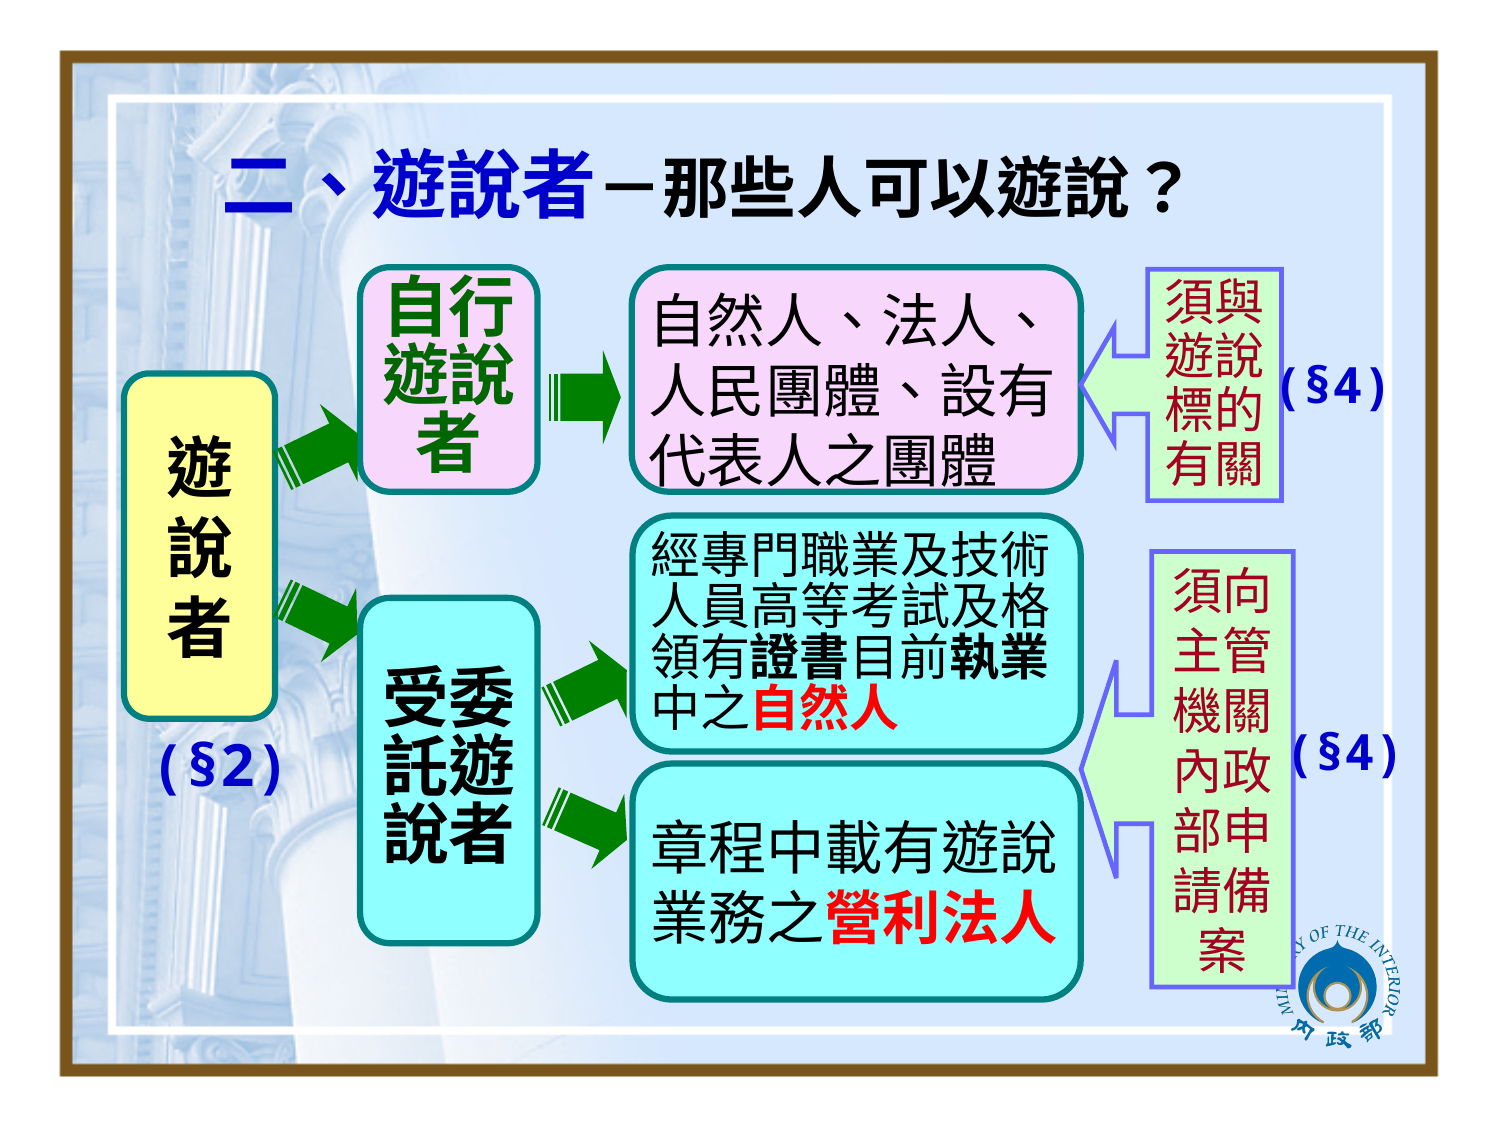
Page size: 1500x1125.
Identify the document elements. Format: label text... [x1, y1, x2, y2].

text_box [542, 787, 627, 869]
text_box 受委託遊說者 [360, 597, 538, 944]
text_box 自然人、法人、人民團體、設有代表人之團體 [631, 267, 1081, 492]
text_box 自行遊說者 [360, 267, 538, 492]
text_box [272, 450, 294, 490]
text_box 章程中載有遊說業務之營利法人 [632, 763, 1081, 1000]
text_box [554, 374, 558, 421]
text_box 須向主管機關內政部申請備案 [1081, 551, 1294, 988]
text_box (§4) [1269, 712, 1420, 788]
text_box 經專門職業及技術人員高等考試及格領有證書目前執業中之自然人 [632, 515, 1081, 752]
text_box [273, 579, 358, 663]
text_box [560, 350, 621, 445]
text_box (§2) [135, 720, 306, 806]
picture [0, 0, 1500, 1125]
text_box (§4) [1257, 346, 1408, 422]
text_box 遊說者 [123, 373, 276, 719]
text_box 須與遊說標的有關 [1080, 269, 1282, 501]
title 二、遊說者－那些人可以遊說？ [206, 113, 1296, 252]
text_box [546, 640, 627, 725]
text_box [541, 686, 563, 727]
text_box [277, 403, 358, 488]
